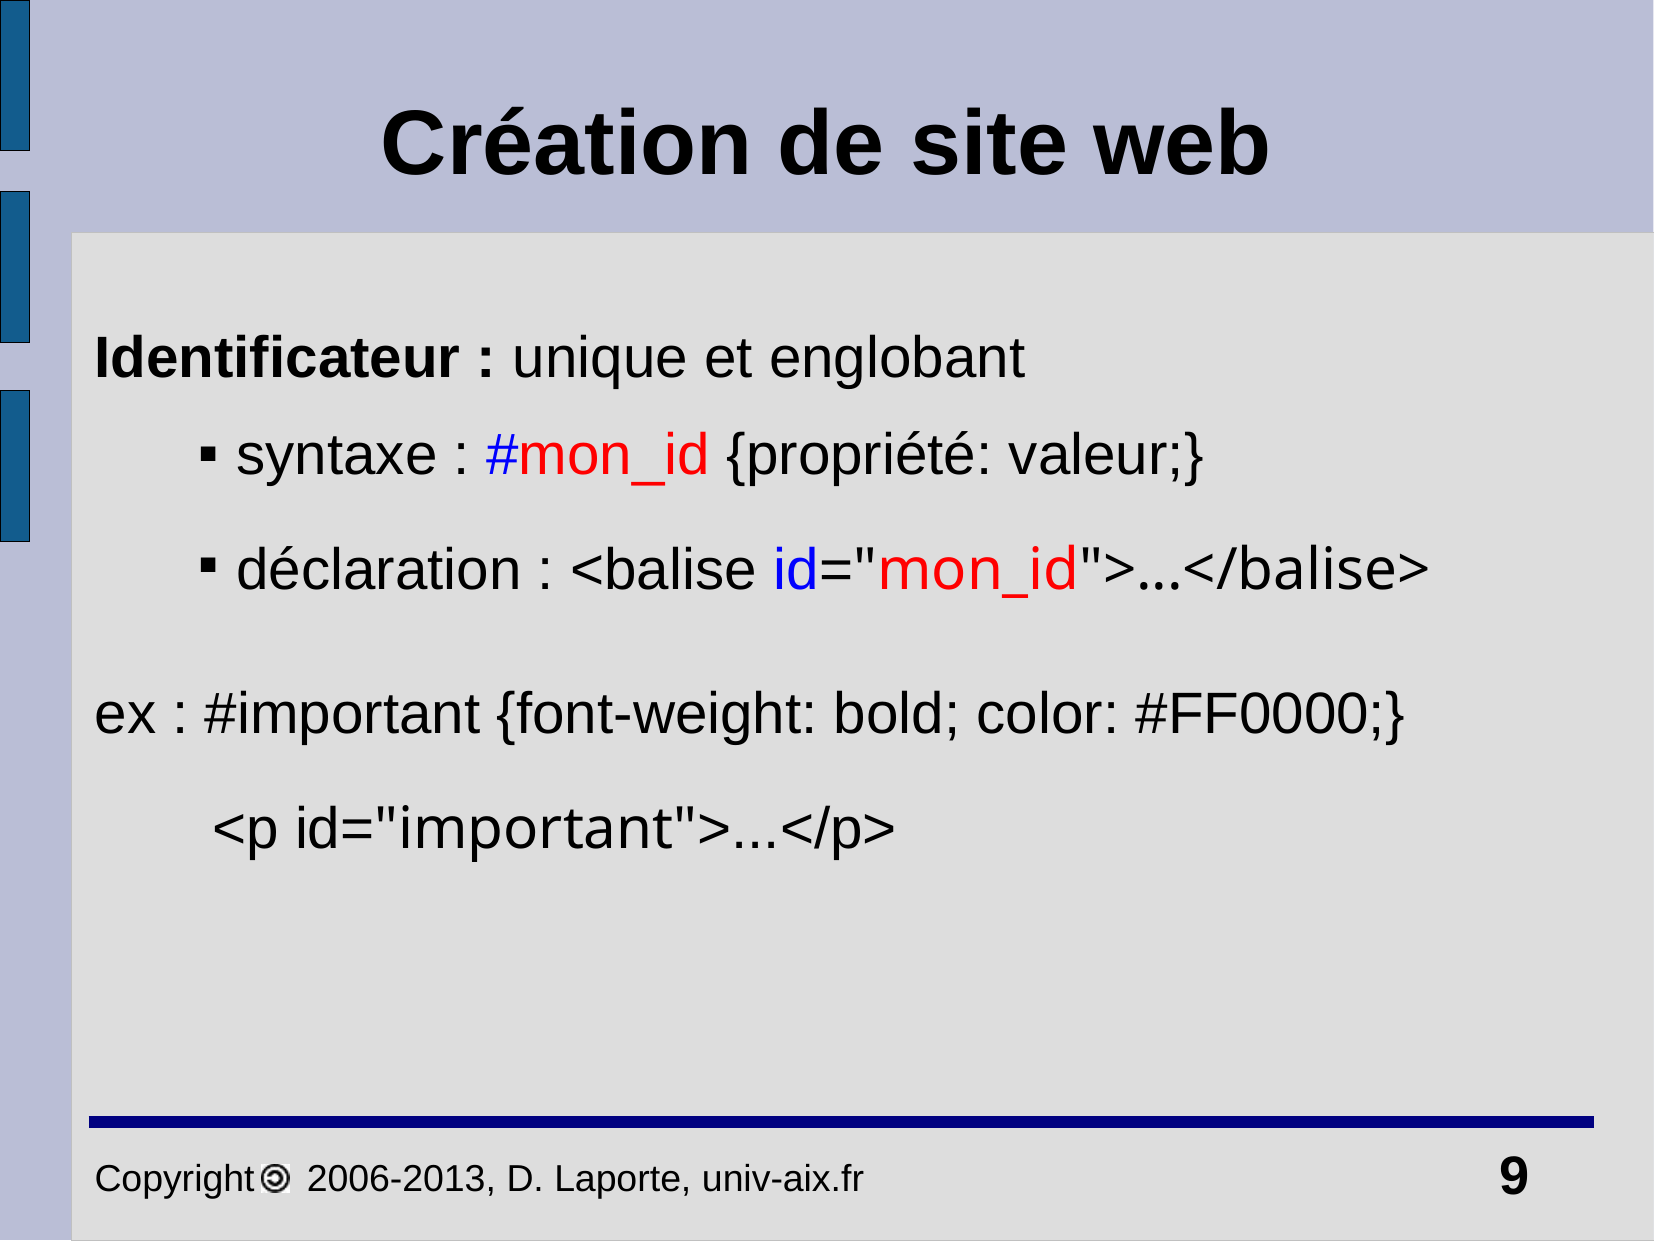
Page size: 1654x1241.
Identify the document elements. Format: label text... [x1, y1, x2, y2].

text_box Identificateur : unique et englobant syntaxe : #mon_id {propriété: valeur;} déclaration : <balise id="mon_id">...</balise> ex : #important {font-weight: bold; color: #FF0000;} <p id="important">...</p> [88, 312, 1595, 845]
picture [261, 1164, 290, 1193]
